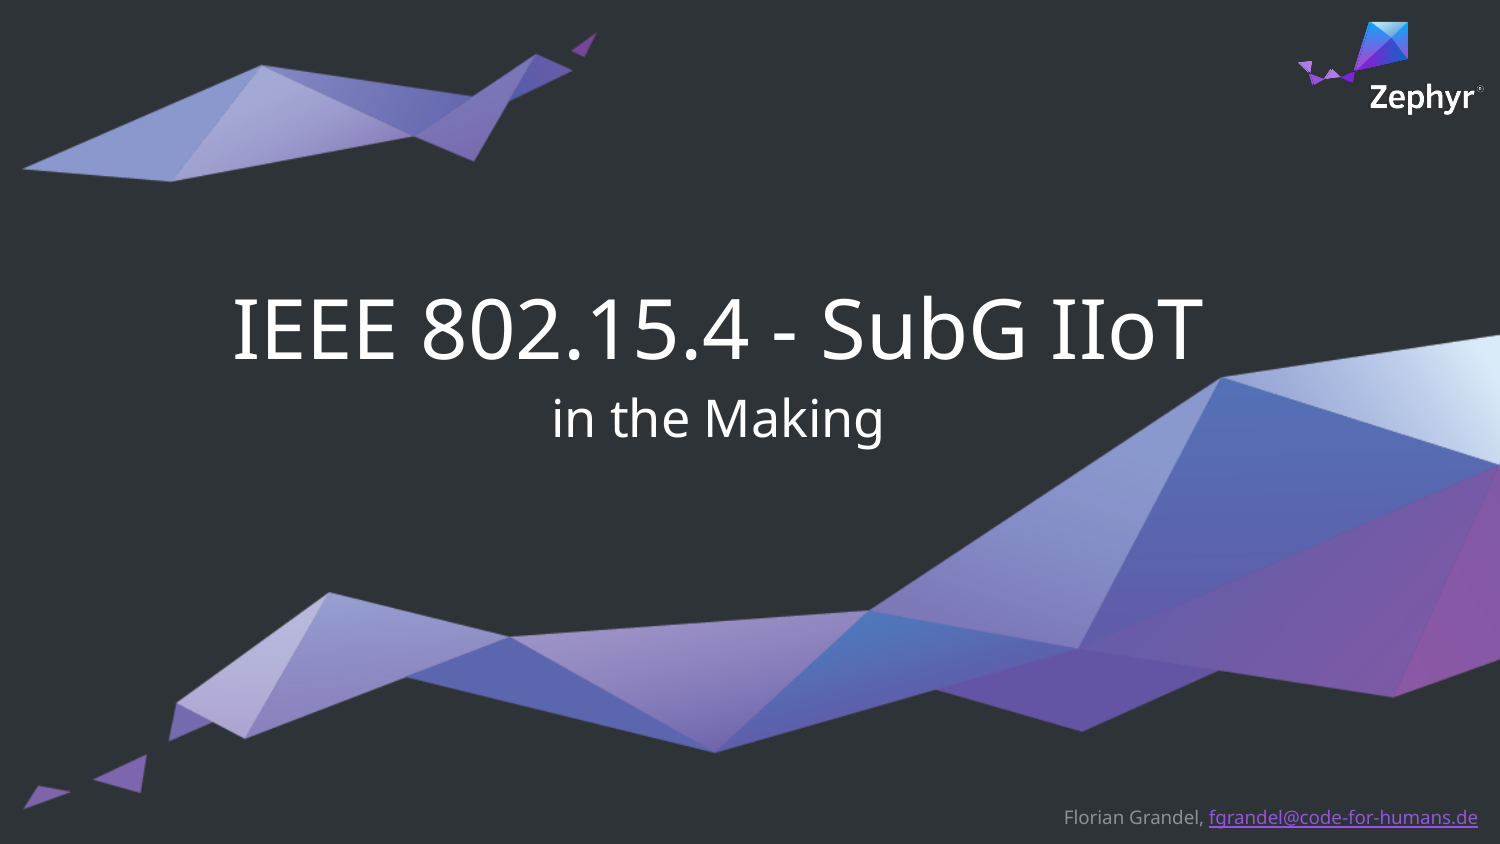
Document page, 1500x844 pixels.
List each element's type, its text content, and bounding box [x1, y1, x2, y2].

subtitle Florian Grandel, fgrandel@code-for-humans.de [949, 786, 1493, 842]
title IEEE 802.15.4 - SubG IIoT in the Making [33, 253, 1404, 510]
picture [0, 0, 1500, 844]
